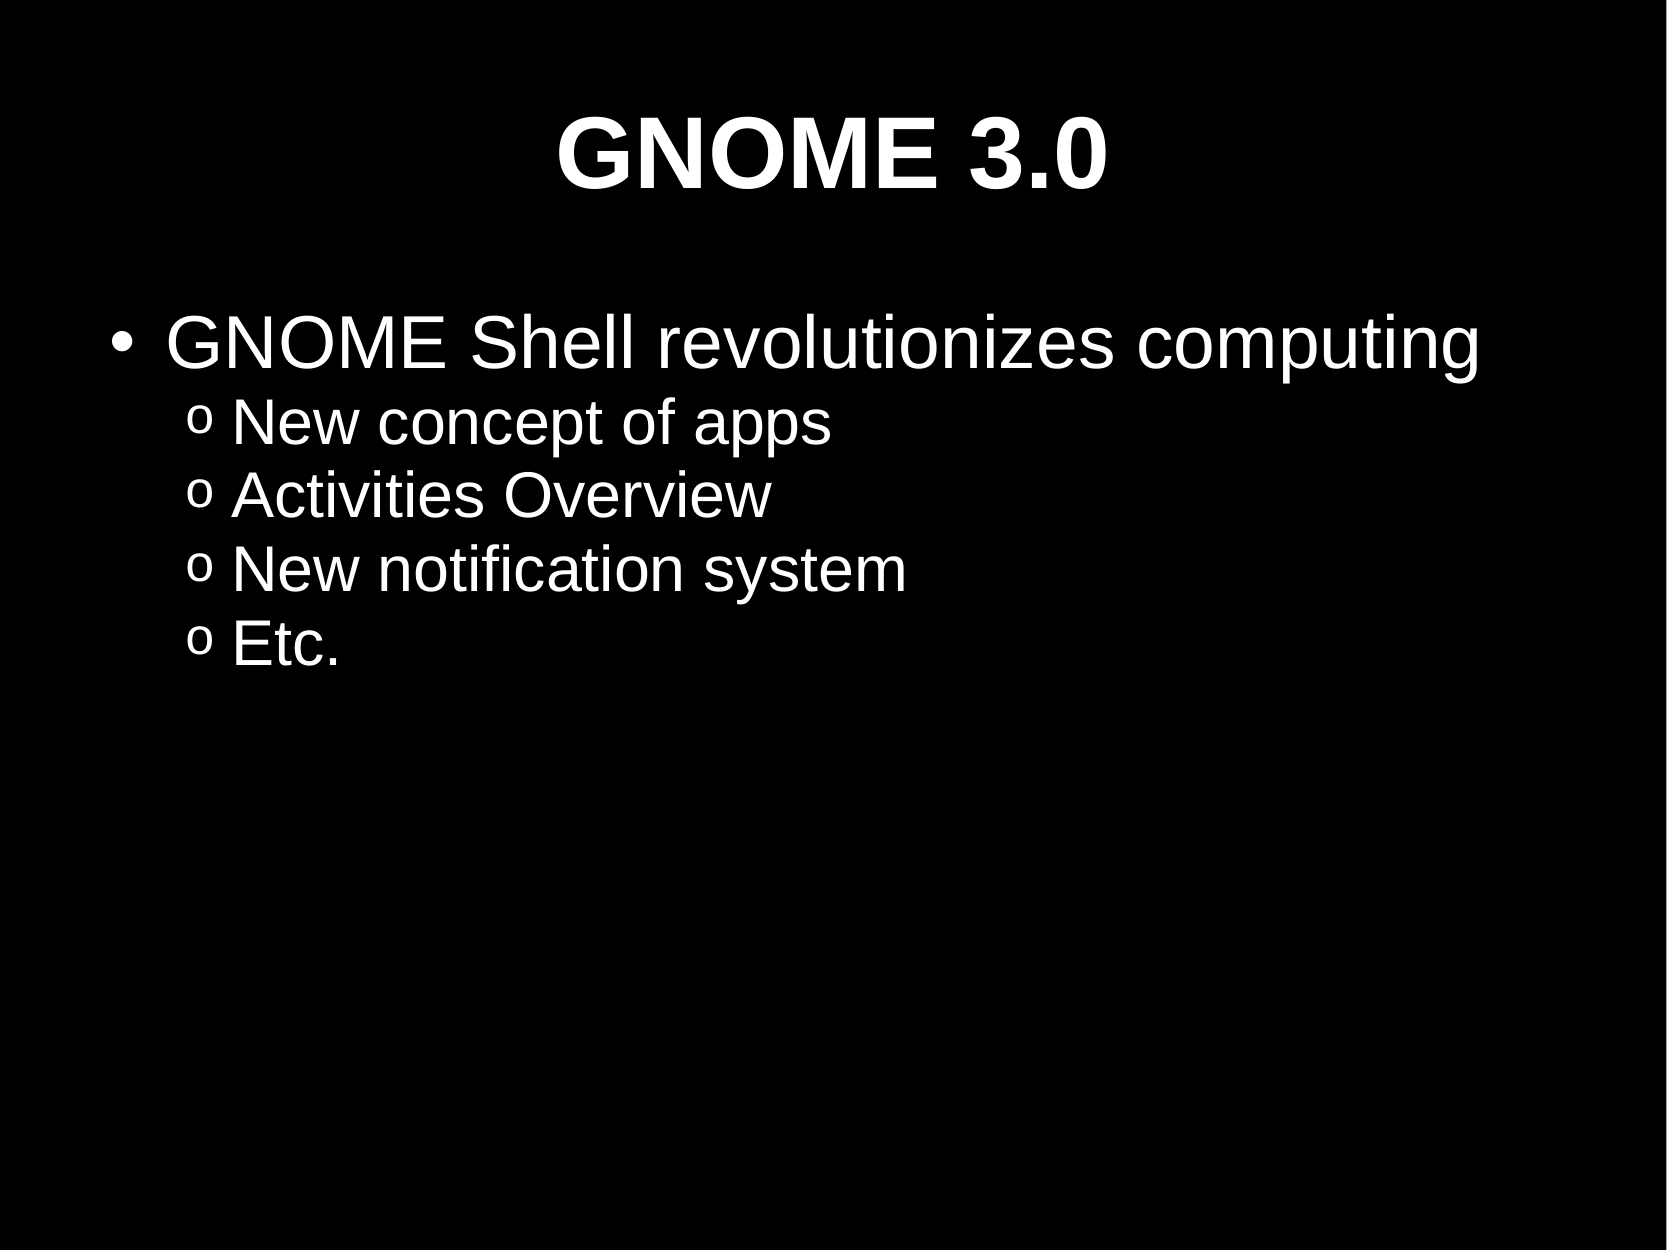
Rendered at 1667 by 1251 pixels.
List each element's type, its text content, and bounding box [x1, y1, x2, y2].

text_box GNOME Shell revolutionizes computing New concept of apps Activities Overview New notification system Etc. [90, 300, 1577, 680]
text_box GNOME 3.0 [90, 95, 1577, 213]
